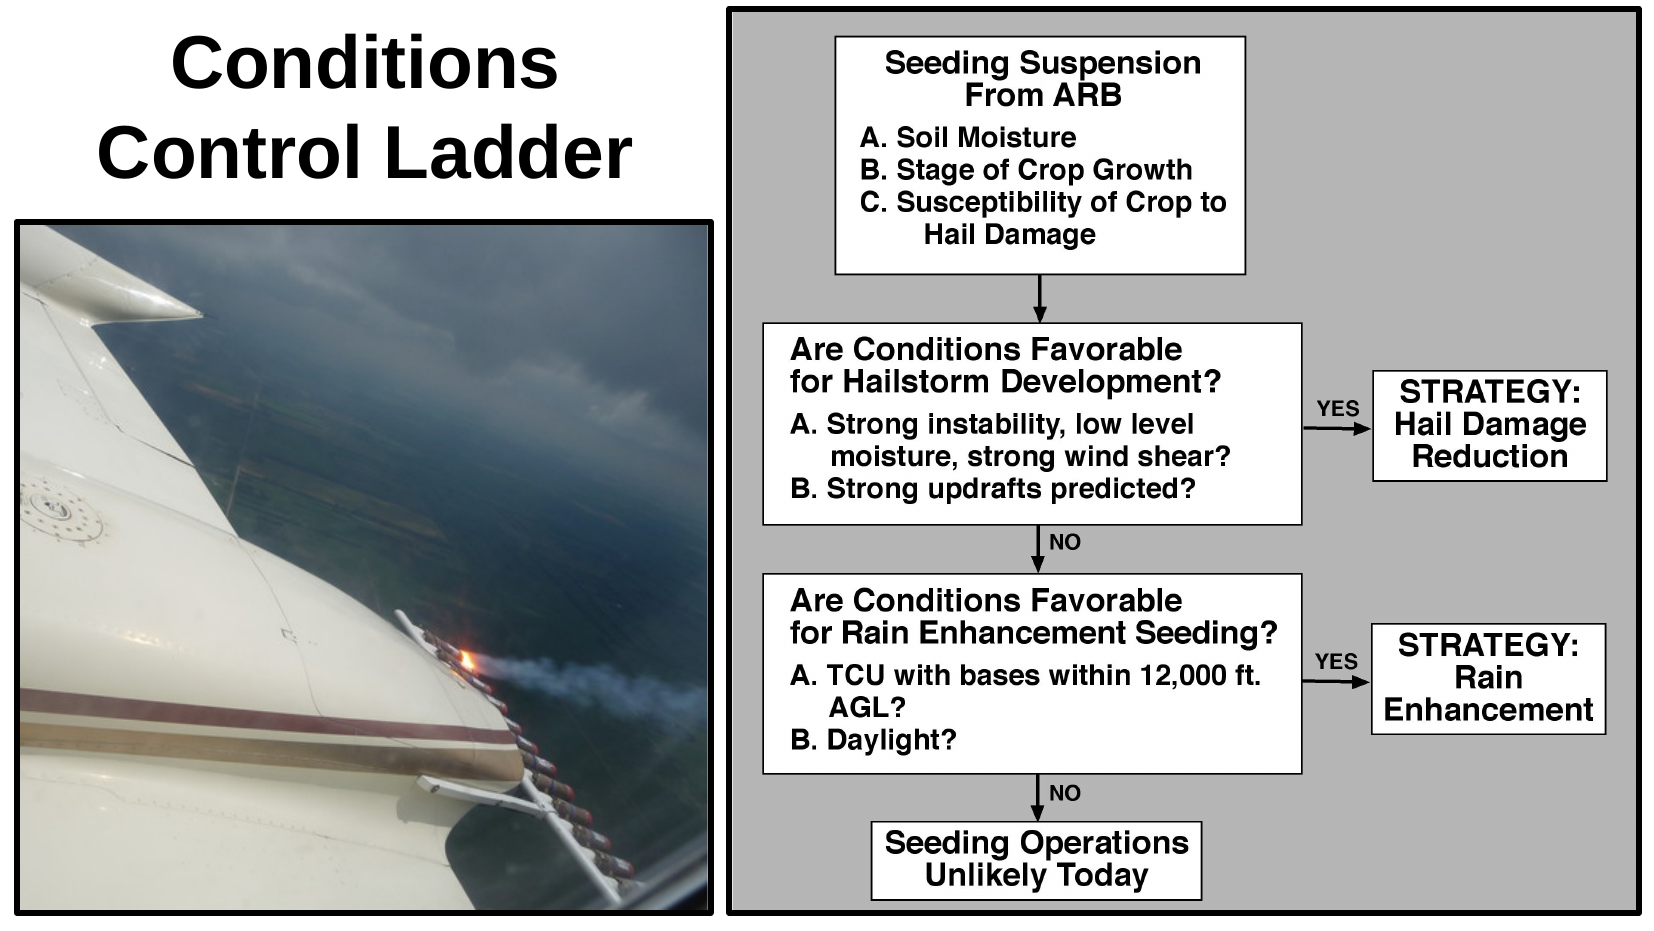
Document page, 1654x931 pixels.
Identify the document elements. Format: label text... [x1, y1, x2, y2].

title Conditions Control Ladder [18, 7, 713, 200]
picture [19, 224, 708, 910]
picture [732, 11, 1636, 910]
